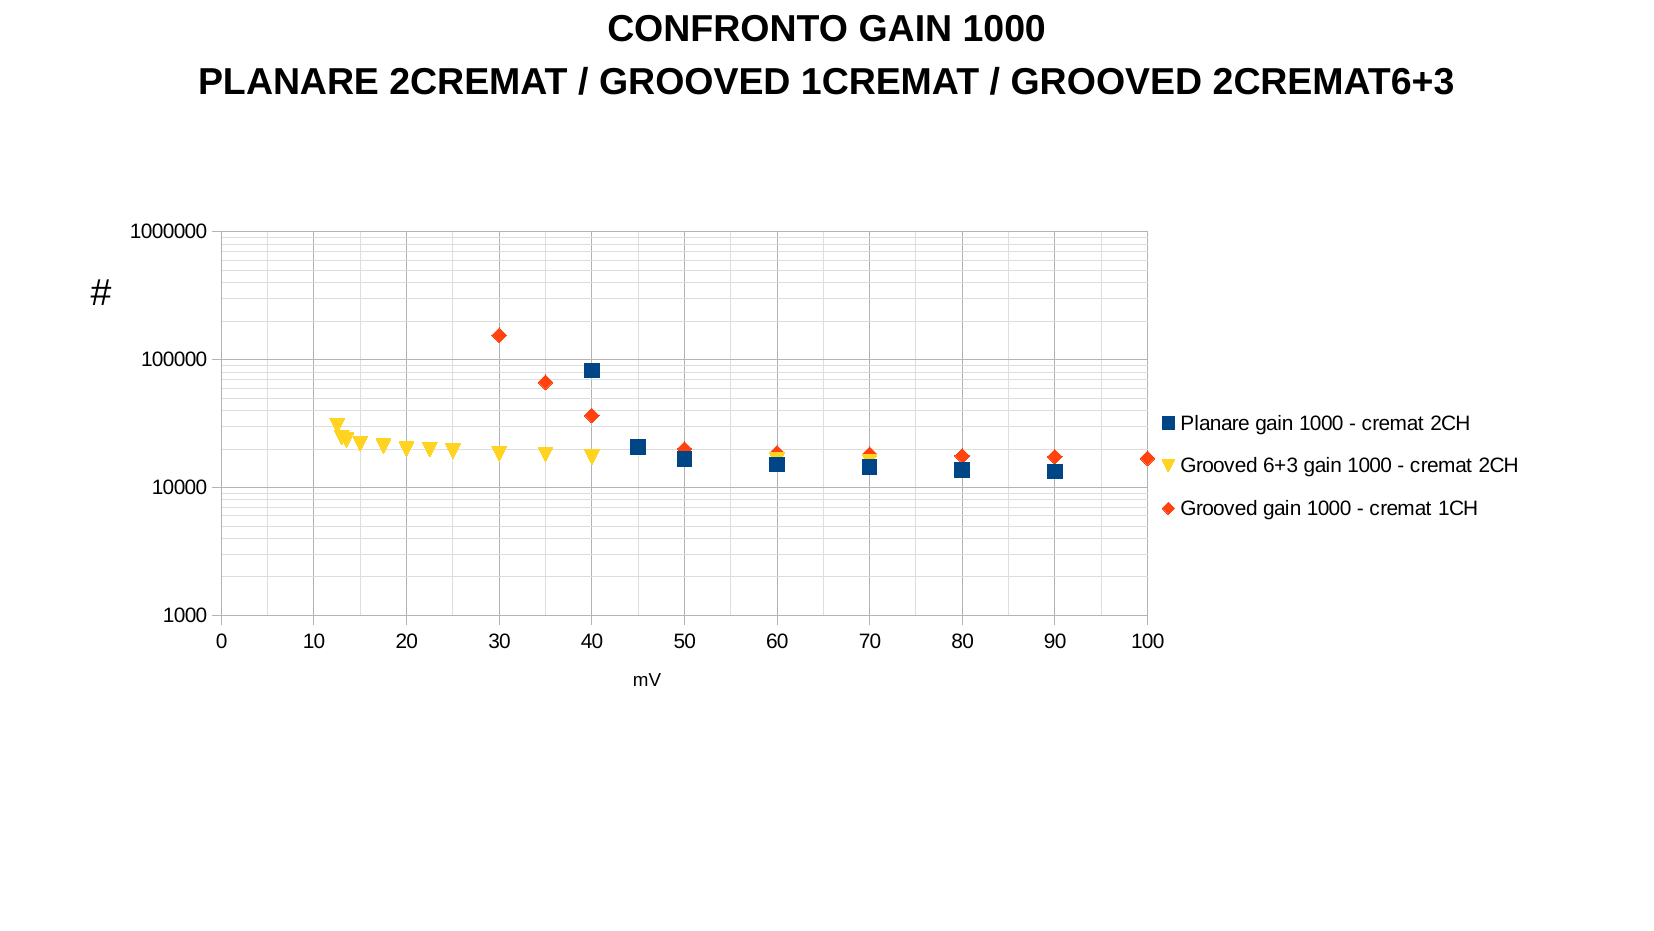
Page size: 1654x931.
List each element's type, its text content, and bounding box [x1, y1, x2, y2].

chart [112, 209, 1546, 722]
text_box PLANARE 2CREMAT / GROOVED 1CREMAT / GROOVED 2CREMAT6+3 [0, 53, 1654, 110]
text_box # [75, 264, 112, 321]
text_box CONFRONTO GAIN 1000 [0, 0, 1654, 53]
